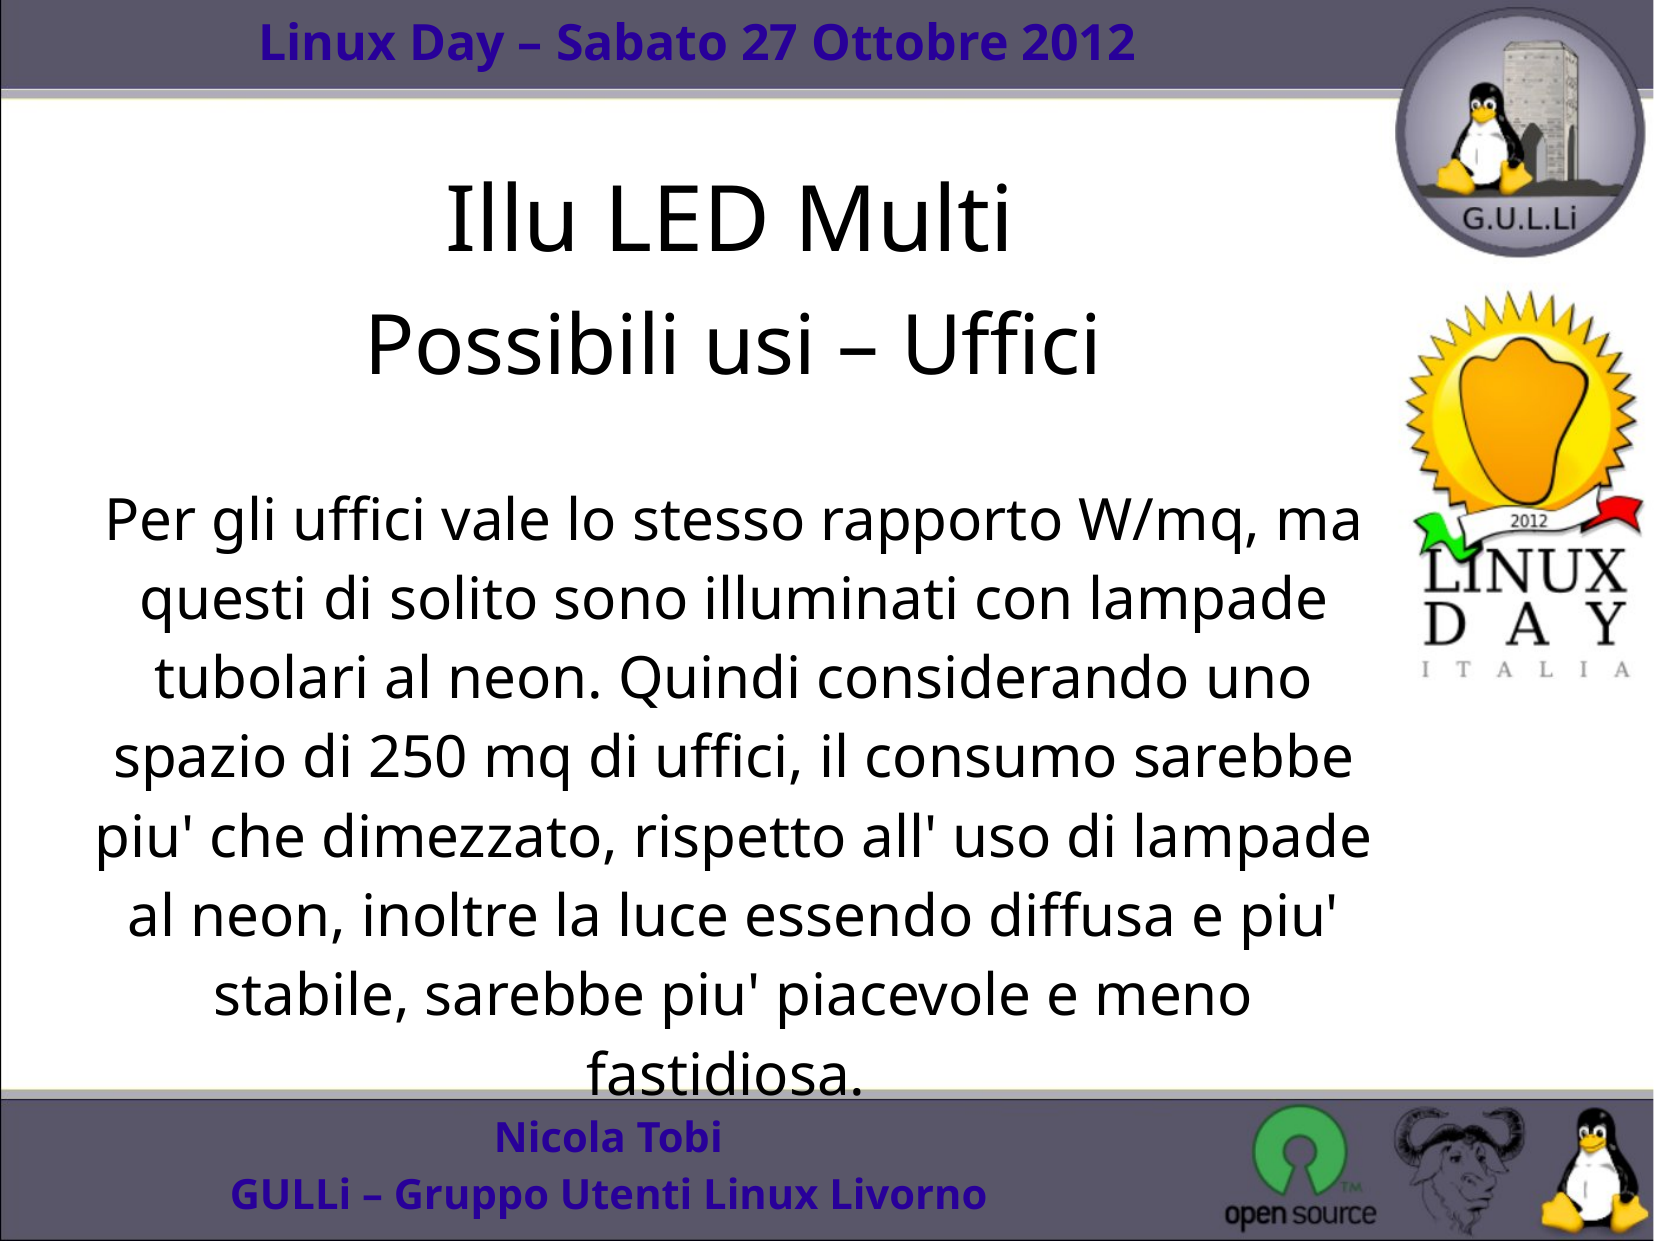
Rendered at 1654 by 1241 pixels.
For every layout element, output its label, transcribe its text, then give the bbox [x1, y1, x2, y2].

picture [0, 0, 1654, 1241]
text_box Nicola Tobi GULLi – Gruppo Utenti Linux Livorno [0, 1100, 1218, 1241]
title Illu LED Multi [82, 112, 1378, 320]
subtitle Possibili usi – Uffici Per gli uffici vale lo stesso rapporto W/mq, ma questi di solito sono illuminati con lampade tubolari al neon. Quindi considerando uno spazio di 250 mq di uffici, il consumo sarebbe piu' che dimezzato, rispetto all' uso di lampade al neon, inoltre la luce essendo diffusa e piu' stabile, sarebbe piu' piacevole e meno fastidiosa. [85, 315, 1382, 1082]
text_box Linux Day – Sabato 27 Ottobre 2012 [0, 0, 1395, 97]
